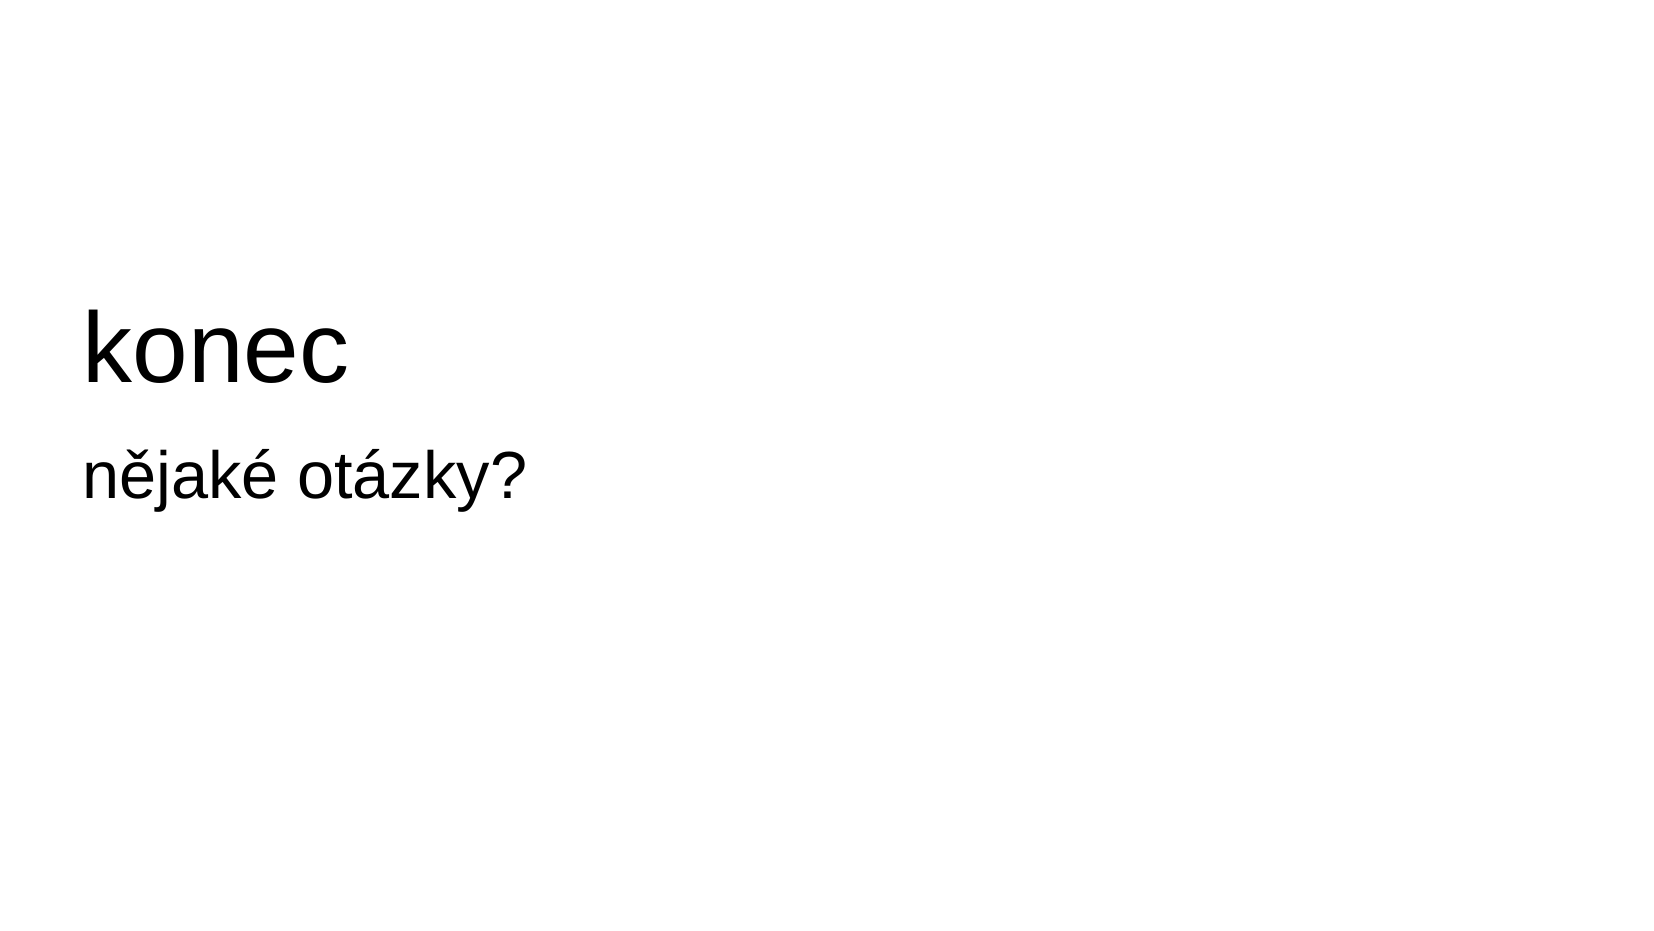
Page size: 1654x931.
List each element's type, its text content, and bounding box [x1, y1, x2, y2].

subtitle konec nějaké otázky? [82, 37, 1571, 757]
